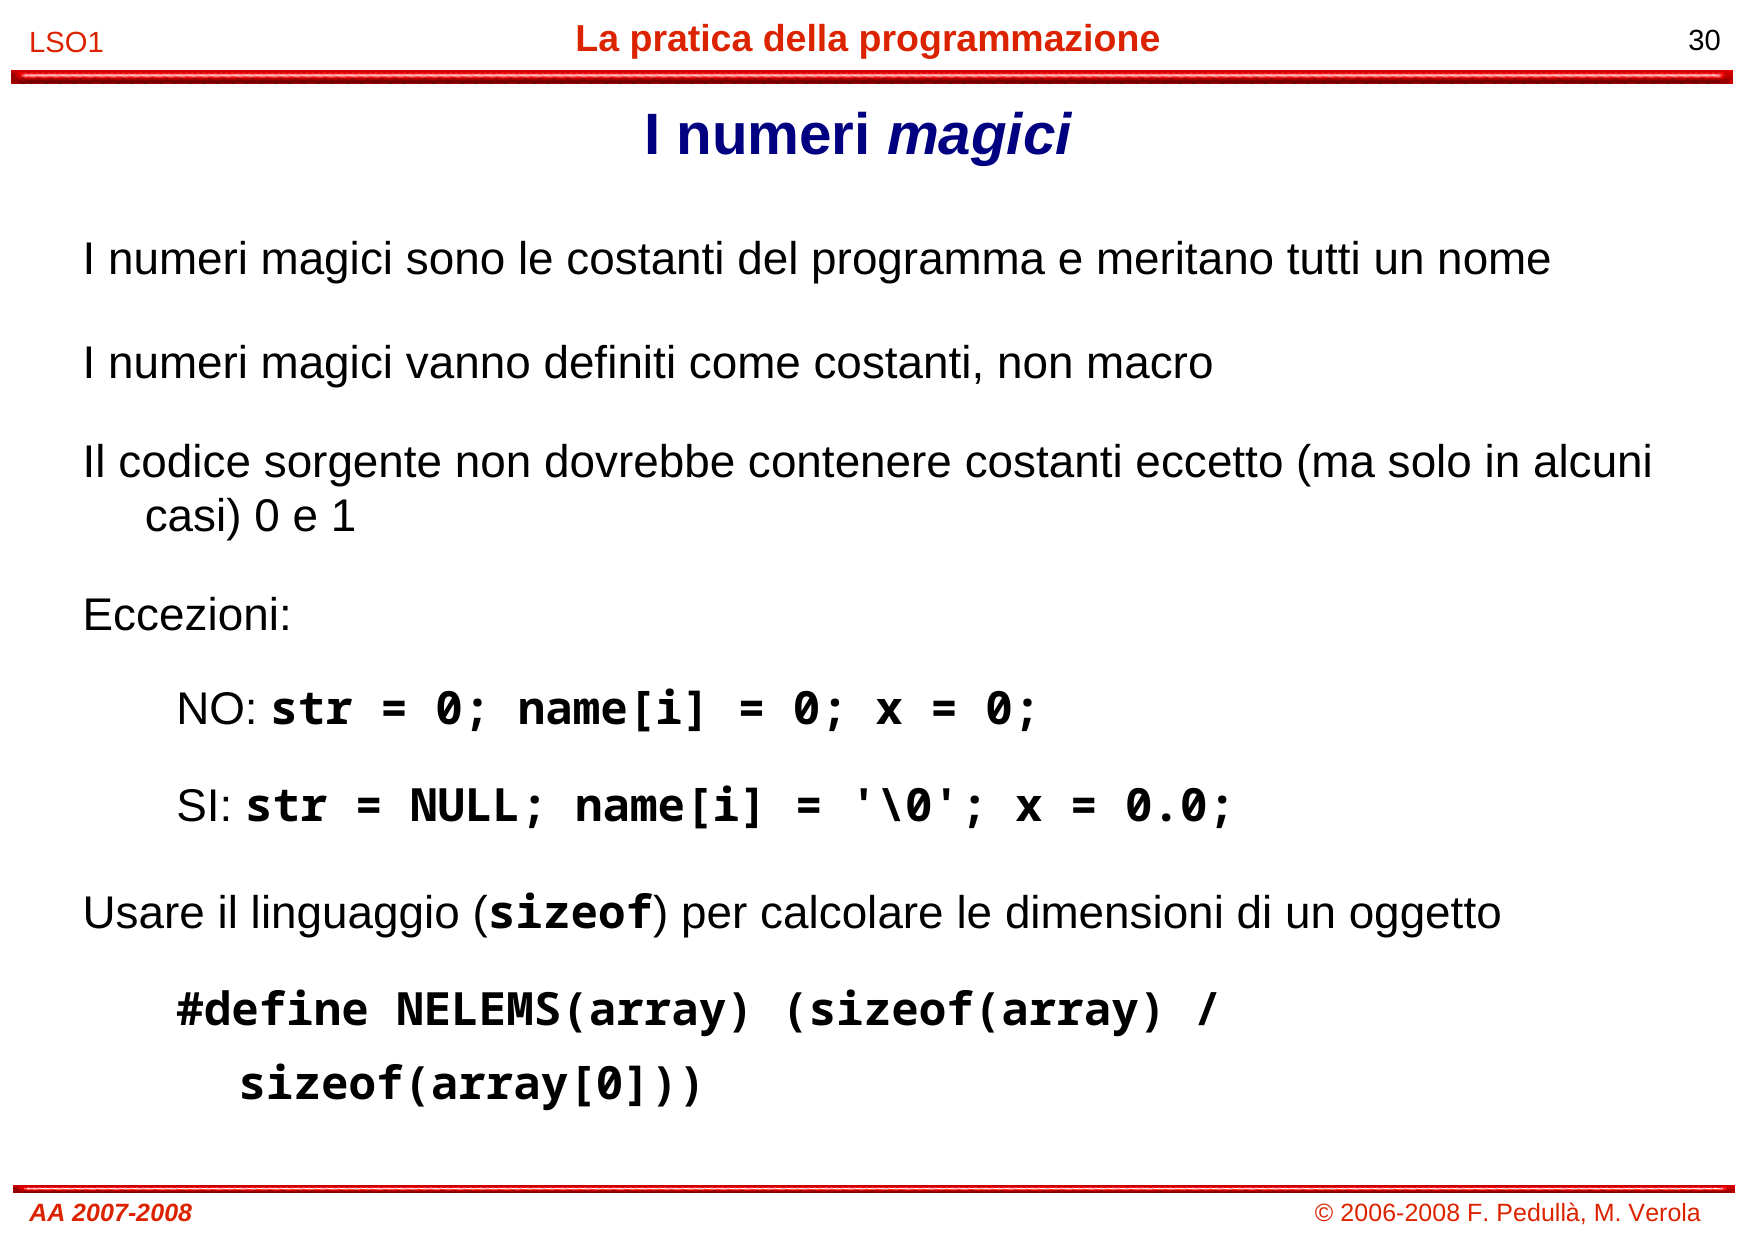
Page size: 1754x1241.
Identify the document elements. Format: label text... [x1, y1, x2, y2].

picture [11, 70, 1733, 84]
text_box I numeri magici [386, 98, 1330, 187]
picture [13, 1185, 1735, 1193]
list I numeri magici sono le costanti del programma e meritano tutti un nome I numeri magici vanno definiti come costanti, non macro Il codice sorgente non dovrebbe contenere costanti eccetto (ma solo in alcuni casi) 0 e 1 Eccezioni: NO: str = 0; name[i] = 0; x = 0; SI: str = NULL; name[i] = '\0'; x = 0.0; Usare il linguaggio (sizeof) per calcolare le dimensioni di un oggetto #define NELEMS(array) (sizeof(array) / sizeof(array[0])) [82, 233, 1662, 1122]
